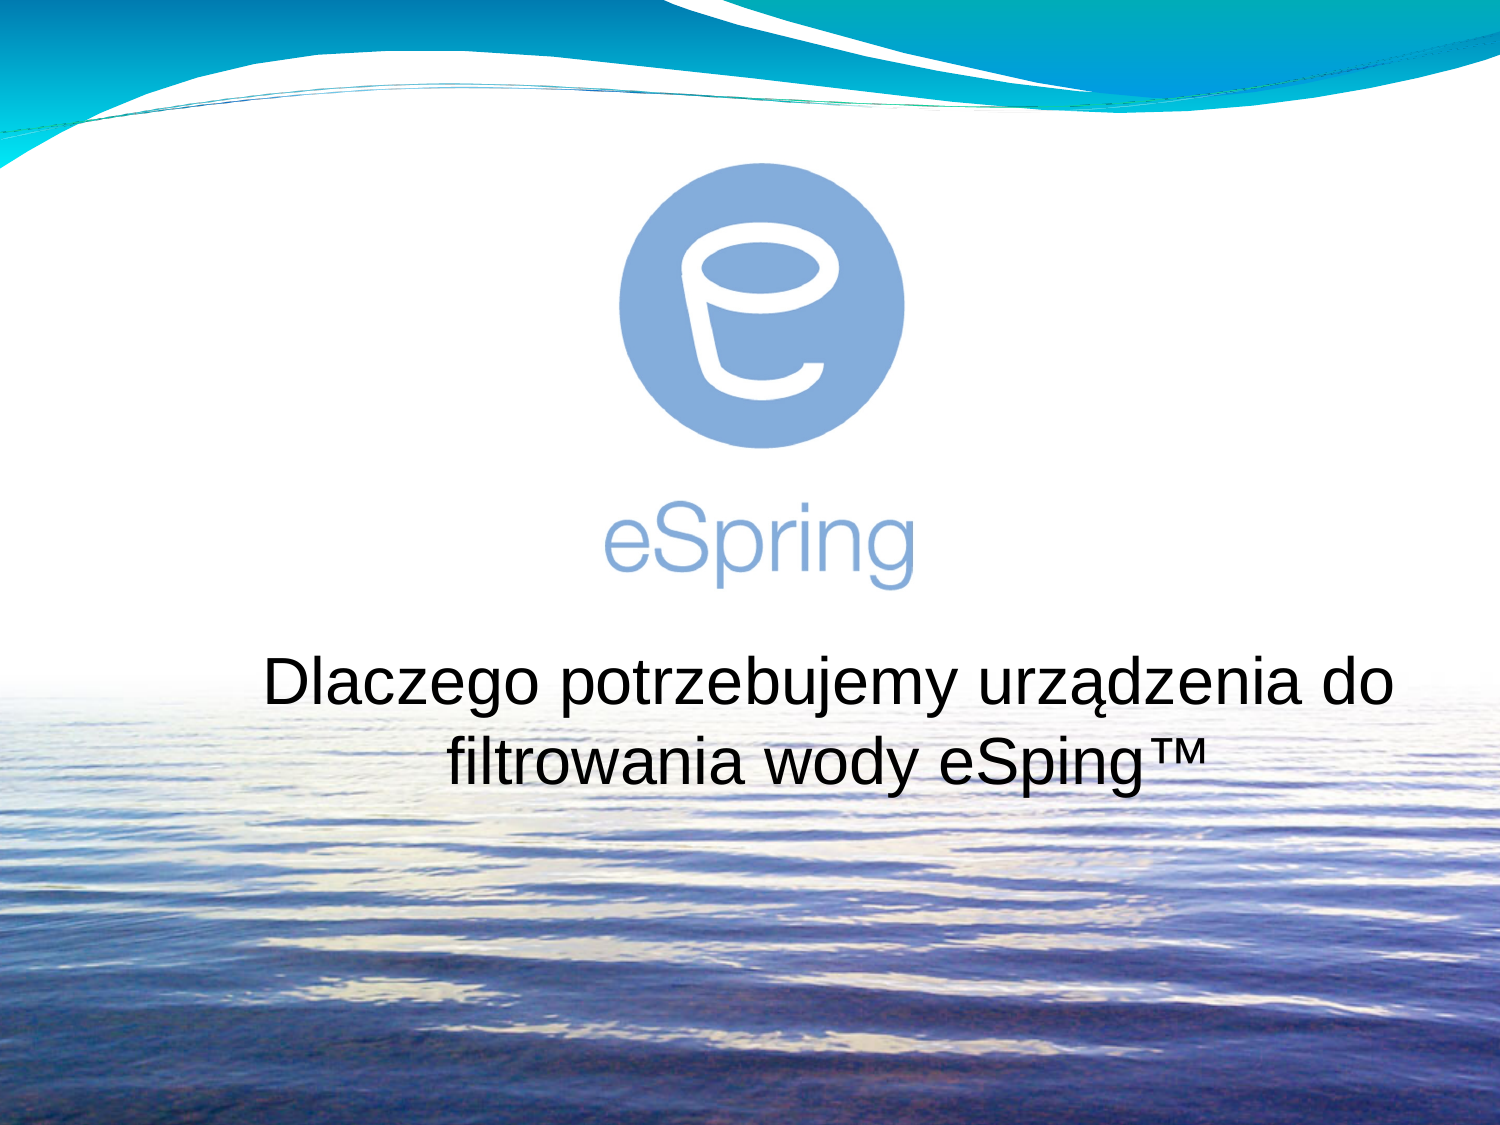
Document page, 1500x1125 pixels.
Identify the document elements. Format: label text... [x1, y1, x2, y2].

picture [0, 649, 1500, 1125]
picture [367, 115, 1150, 638]
text_box Dlaczego potrzebujemy urządzenia do filtrowania wody eSping™ [238, 629, 1421, 806]
